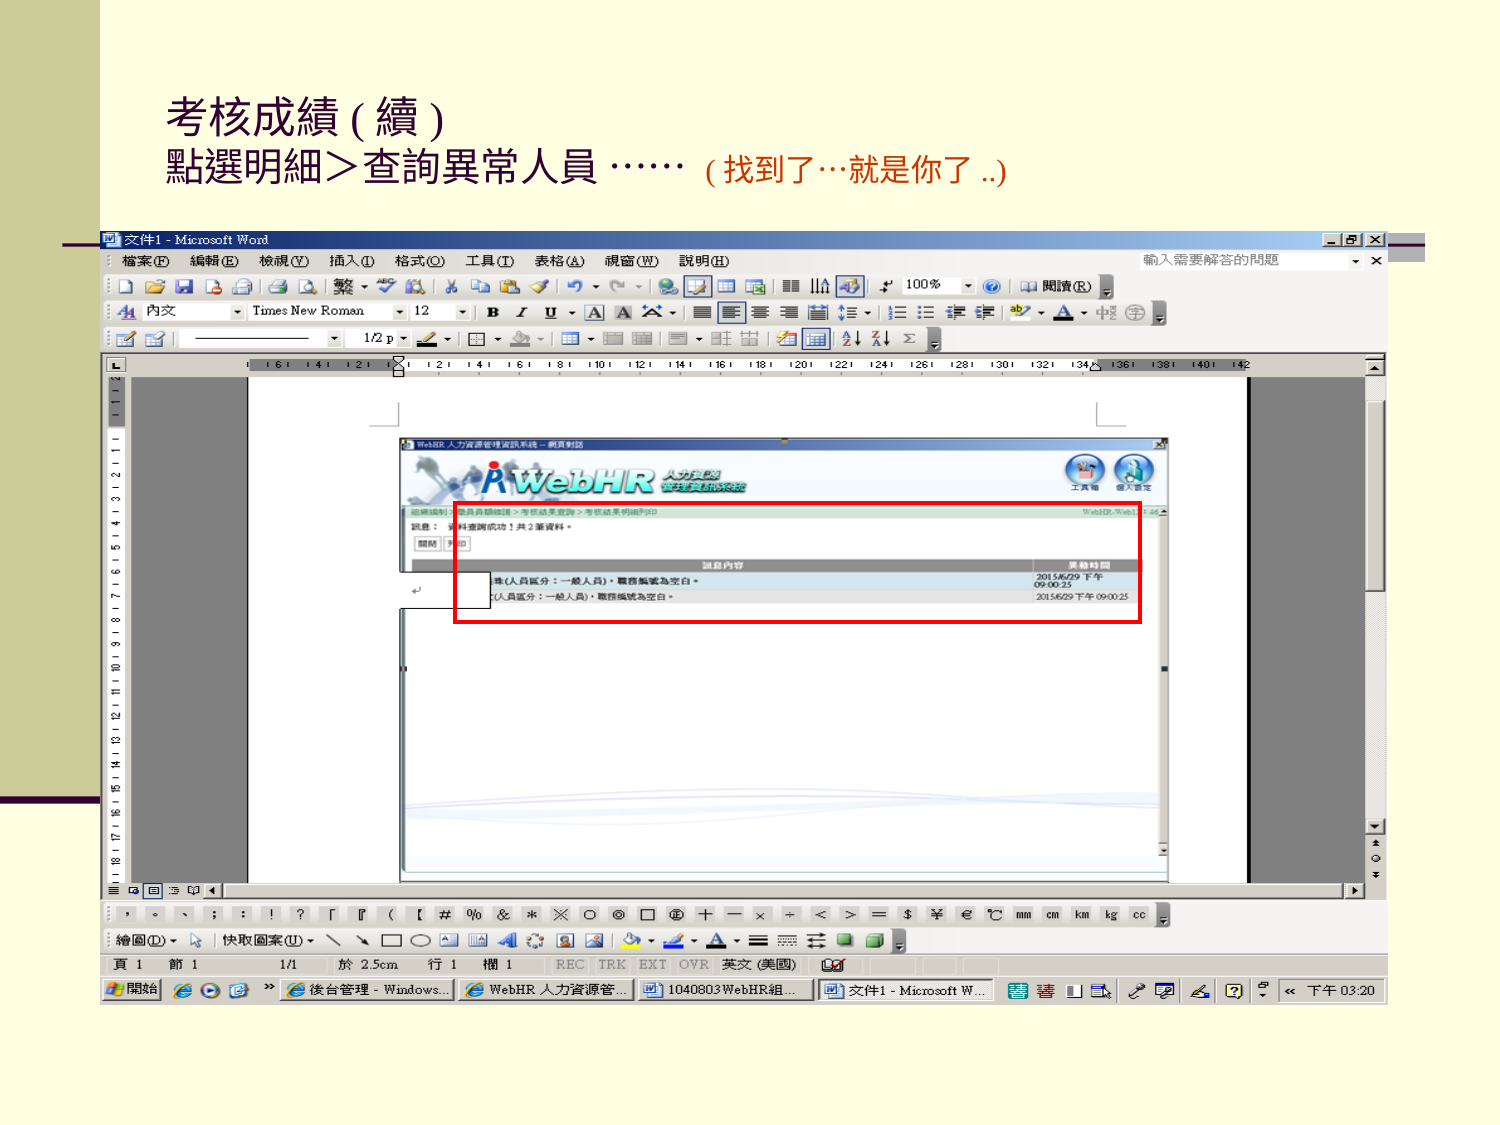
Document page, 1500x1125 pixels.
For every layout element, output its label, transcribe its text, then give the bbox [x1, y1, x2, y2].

picture [100, 231, 1388, 1005]
title 考核成績(續) 點選明細＞查詢異常人員 …… (找到了…就是你了..) [150, 45, 1426, 234]
